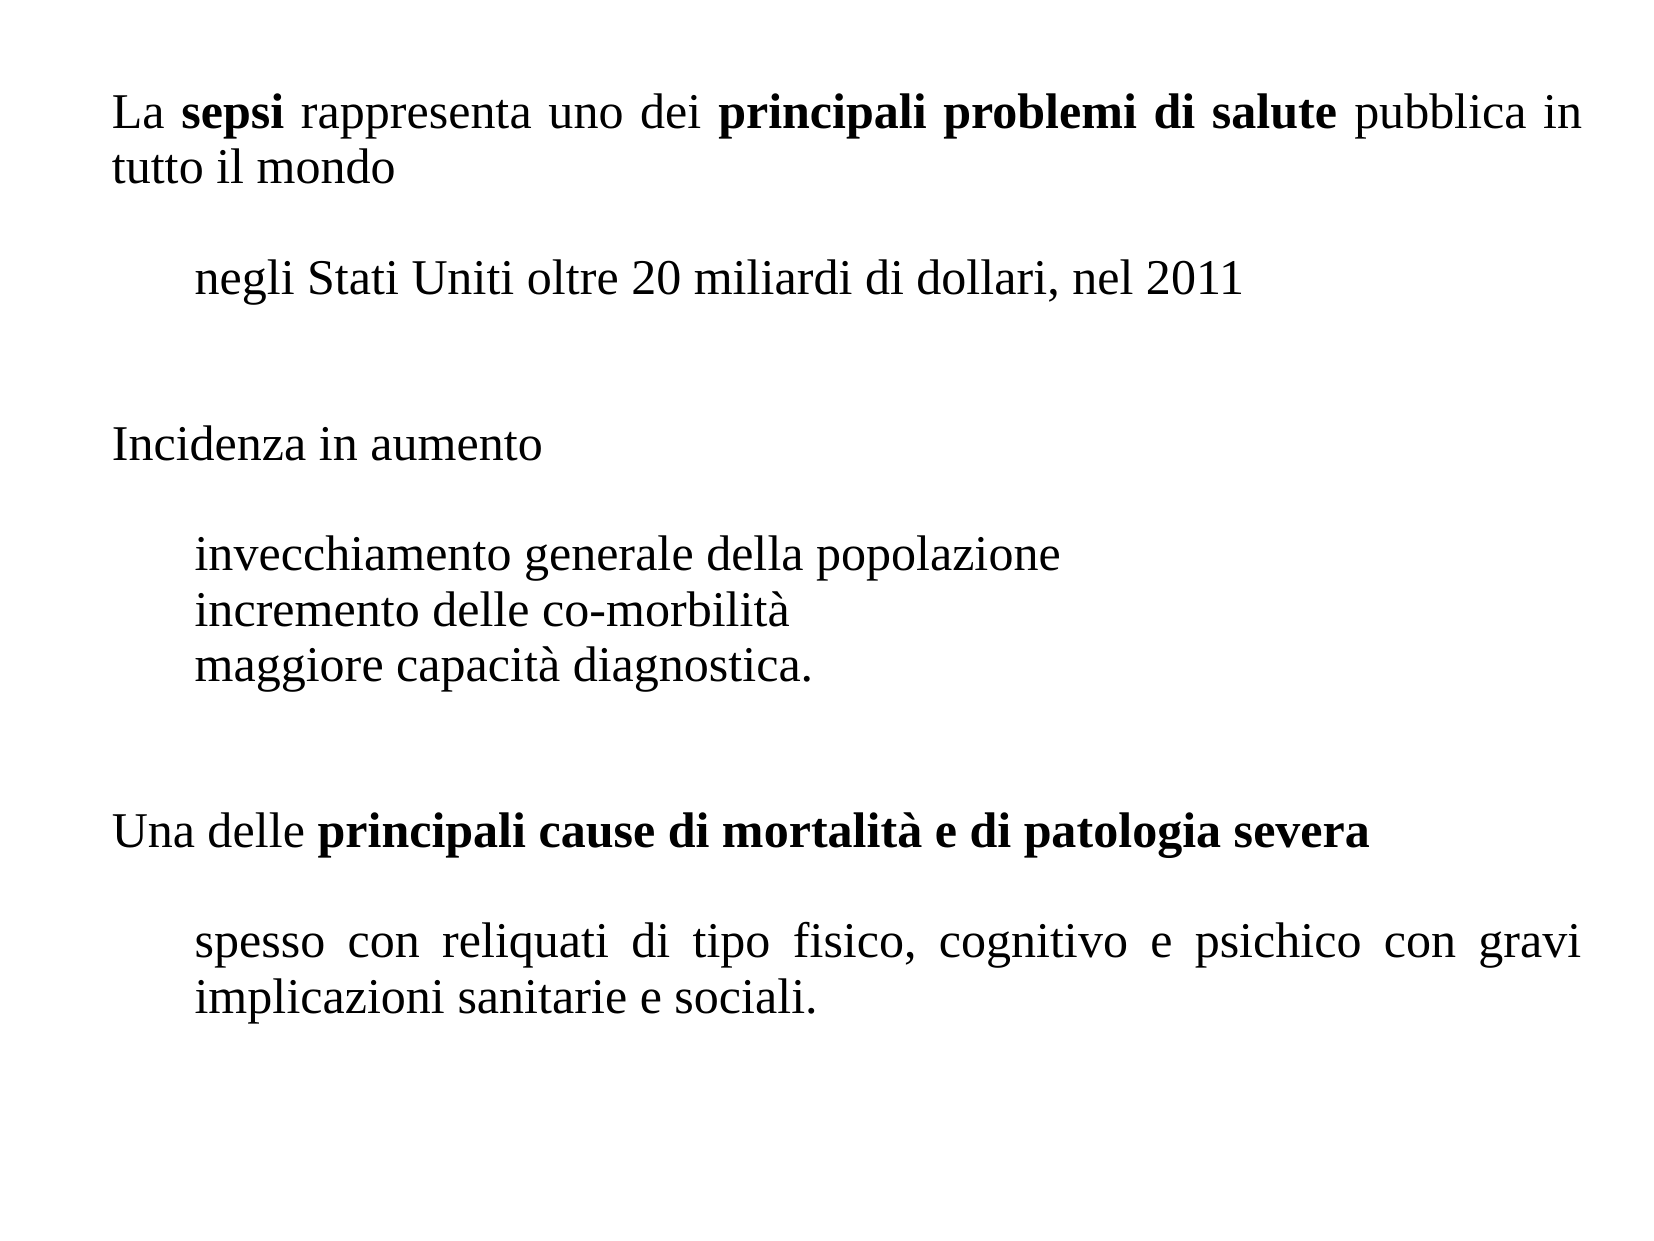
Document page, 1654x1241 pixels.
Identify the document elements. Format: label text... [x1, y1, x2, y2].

text_box La sepsi rappresenta uno dei principali problemi di salute pubblica in tutto il mondo negli Stati Uniti oltre 20 miliardi di dollari, nel 2011 Incidenza in aumento invecchiamento generale della popolazione incremento delle co-morbilità maggiore capacità diagnostica. Una delle principali cause di mortalità e di patologia severa spesso con reliquati di tipo fisico, cognitivo e psichico con gravi implicazioni sanitarie e sociali. [97, 76, 1598, 1133]
